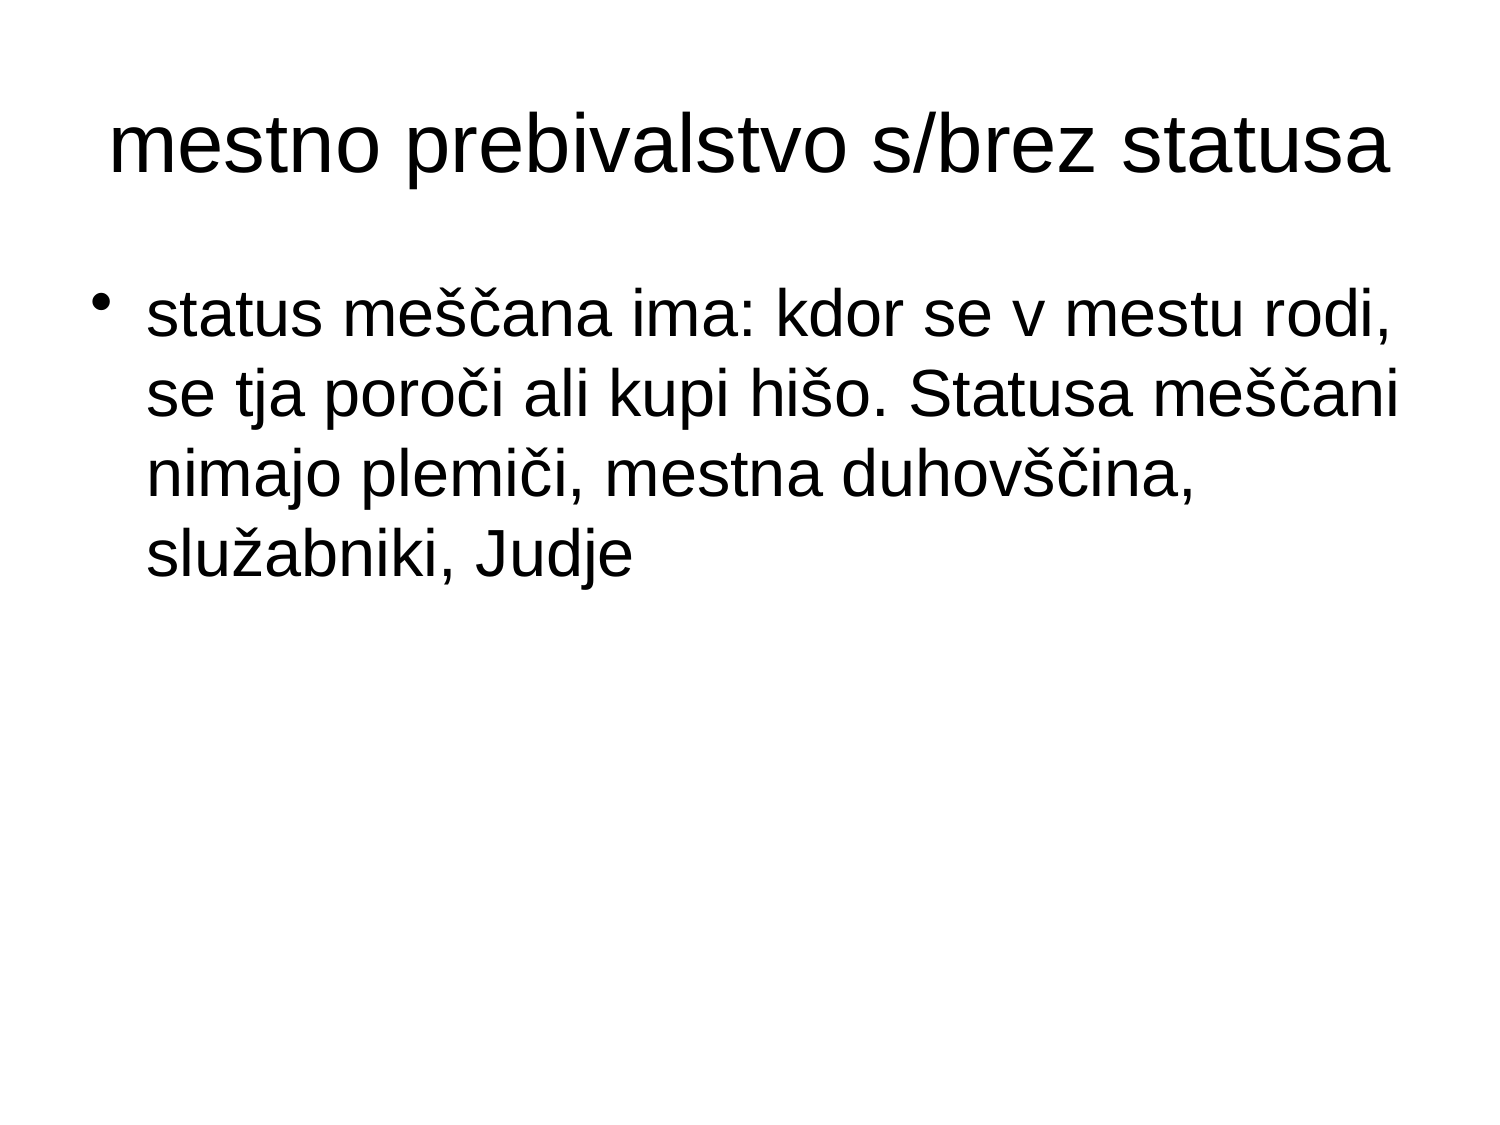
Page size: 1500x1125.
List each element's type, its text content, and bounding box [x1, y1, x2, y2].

list status meščana ima: kdor se v mestu rodi, se tja poroči ali kupi hišo. Statusa meščani nimajo plemiči, mestna duhovščina, služabniki, Judje [75, 262, 1425, 1005]
title mestno prebivalstvo s/brez statusa [75, 45, 1425, 233]
